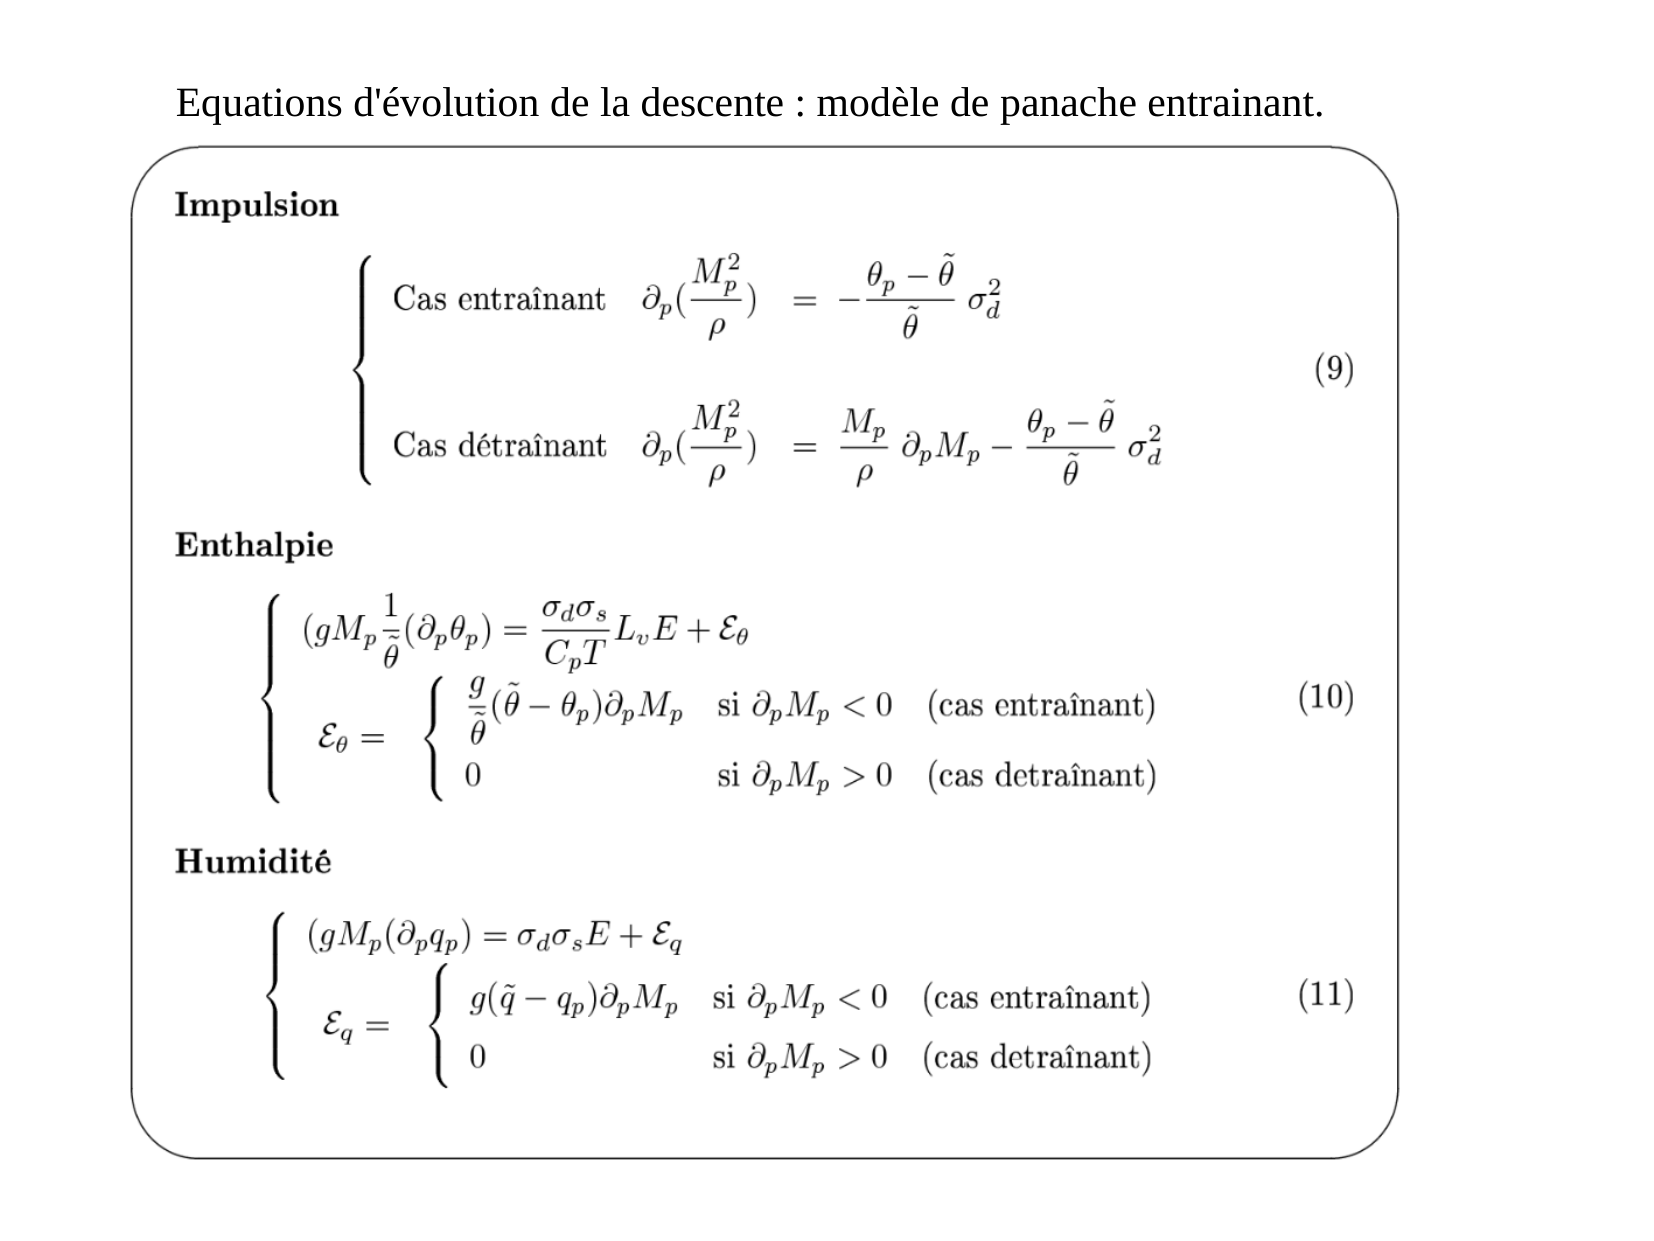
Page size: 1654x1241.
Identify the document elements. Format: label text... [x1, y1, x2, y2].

text_box Equations d'évolution de la descente : modèle de panache entrainant. [161, 67, 1390, 140]
picture [0, 30, 1626, 1241]
